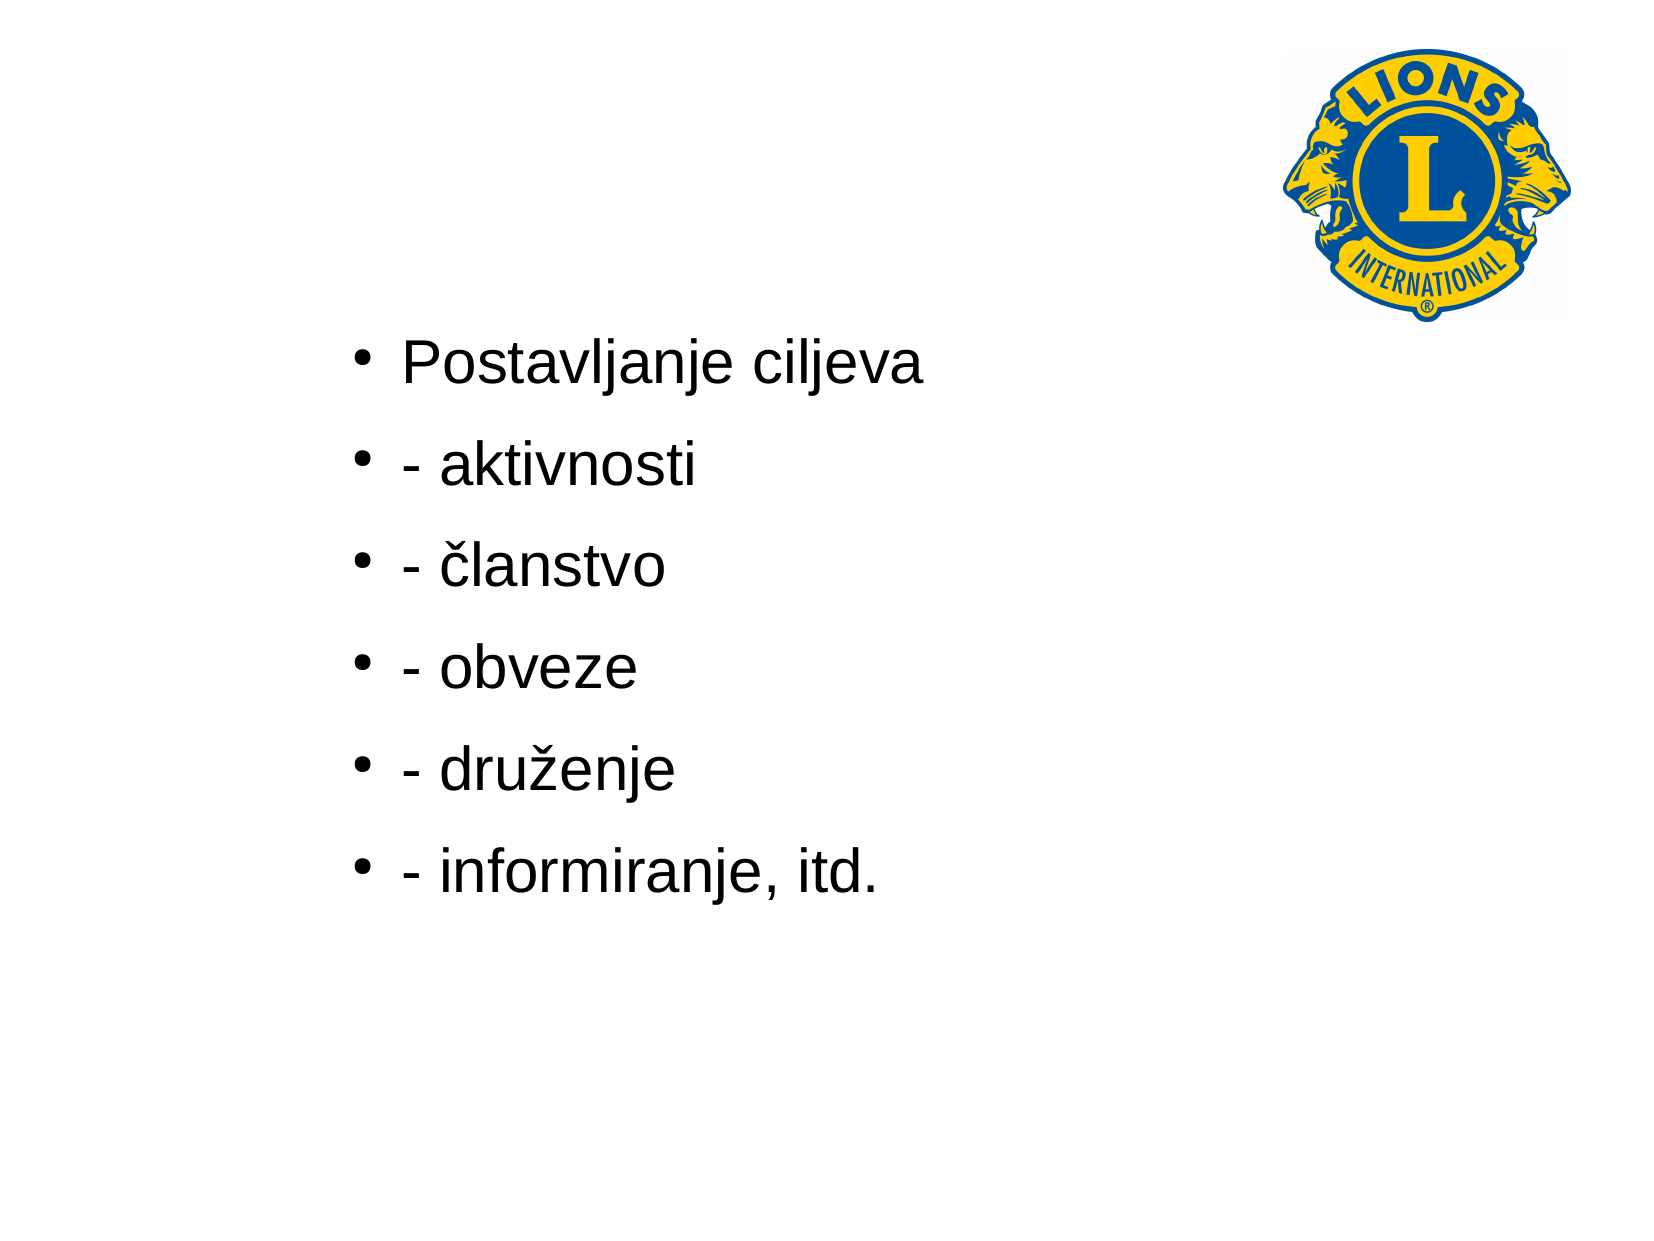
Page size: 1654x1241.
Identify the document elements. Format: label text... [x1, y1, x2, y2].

list Postavljanje ciljeva - aktivnosti - članstvo - obveze - druženje - informiranje, itd. [318, 195, 1571, 910]
